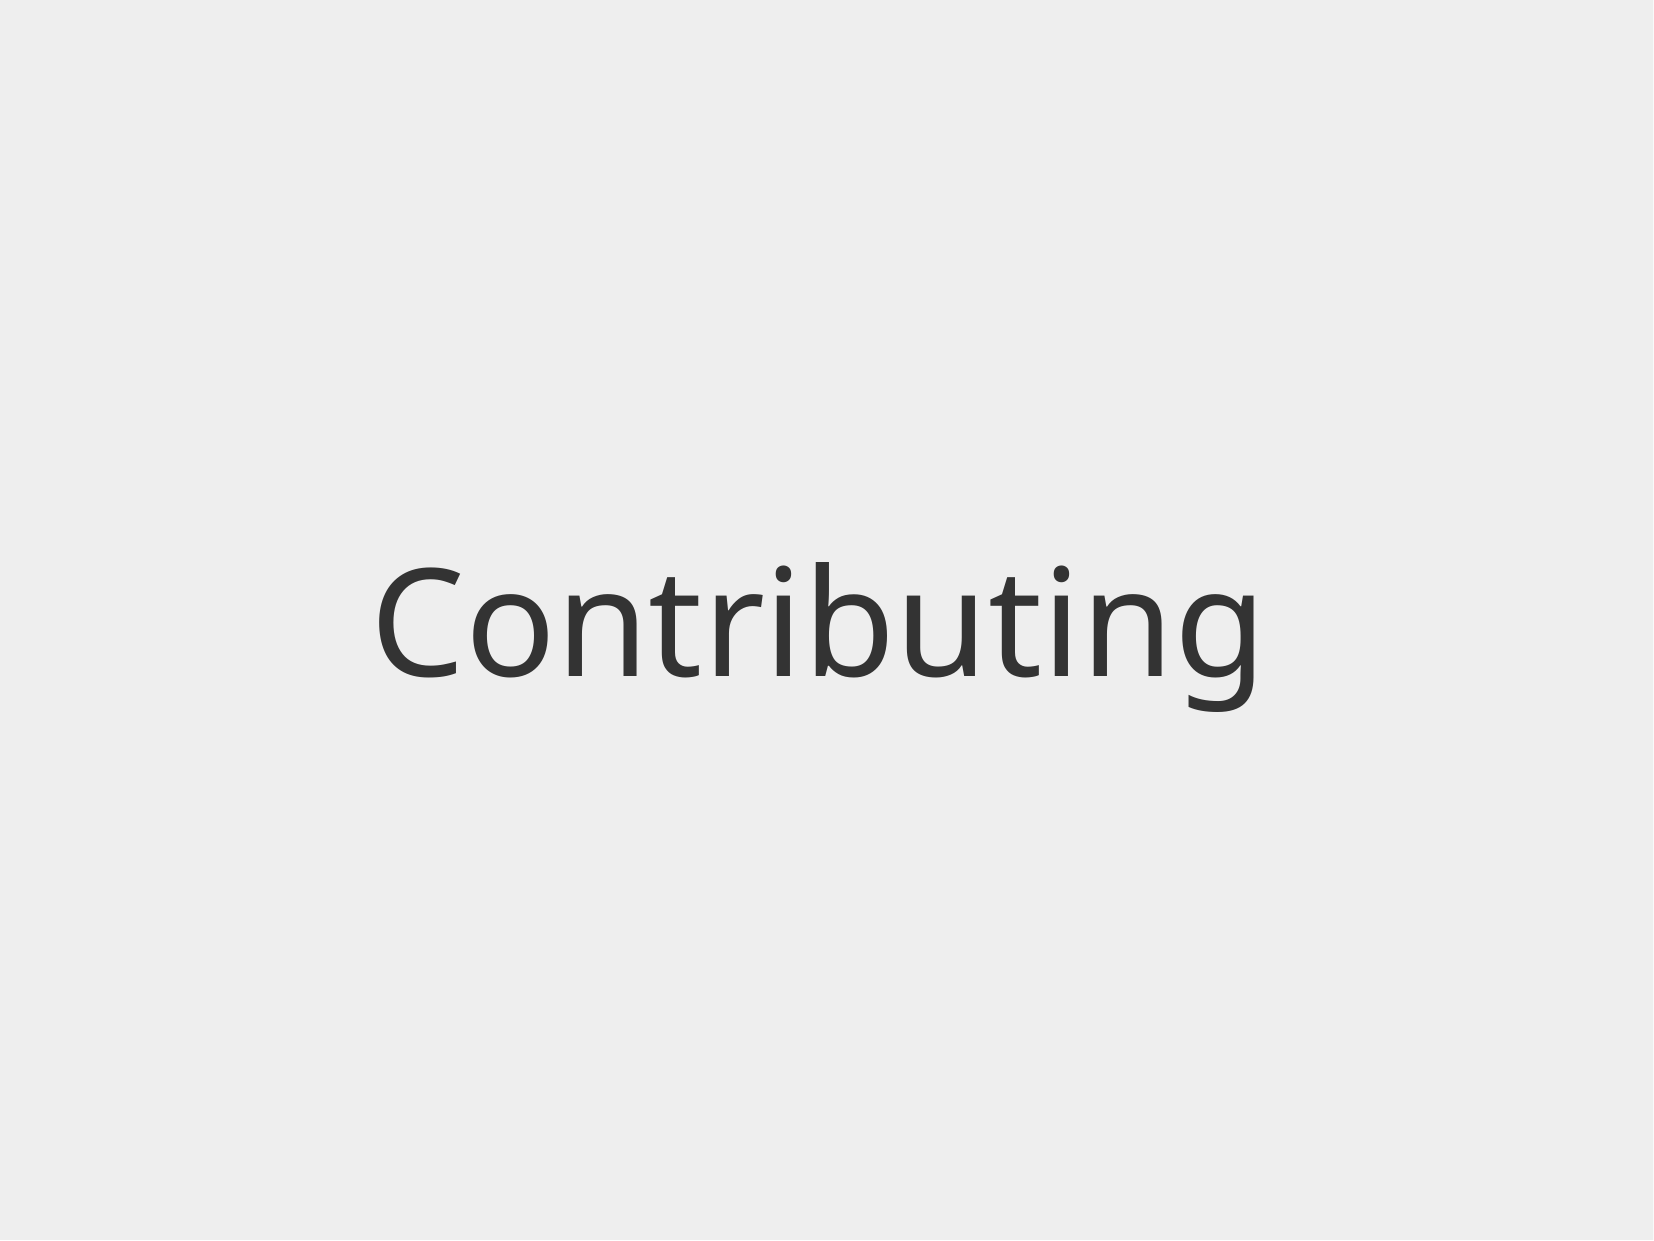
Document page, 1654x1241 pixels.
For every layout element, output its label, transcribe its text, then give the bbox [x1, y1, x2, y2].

title Contributing [74, 524, 1564, 713]
